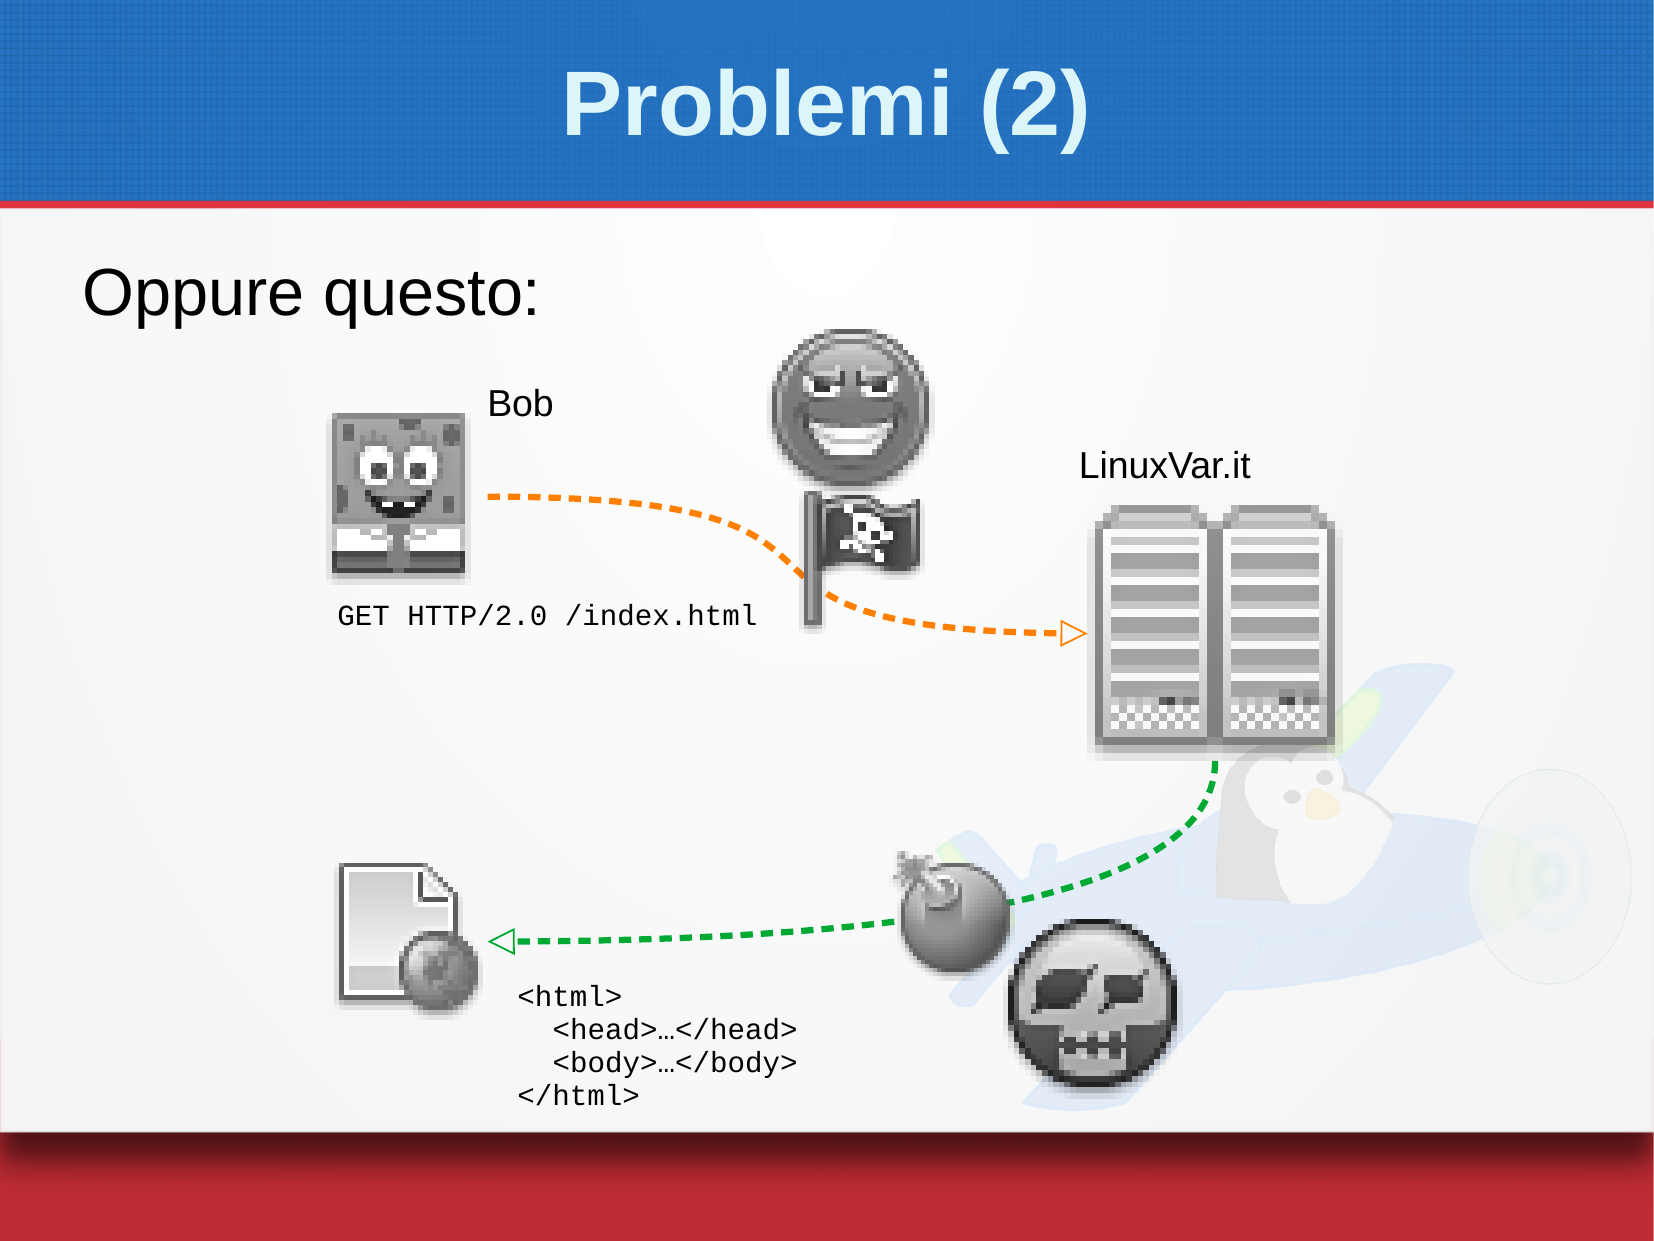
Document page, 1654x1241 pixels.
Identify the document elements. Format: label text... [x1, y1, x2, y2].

text_box GET HTTP/2.0 /index.html [322, 594, 773, 646]
title Problemi (2) [82, 20, 1571, 186]
list Oppure questo: [82, 255, 1571, 331]
text_box LinuxVar.it [1064, 437, 1276, 494]
picture [0, 0, 1654, 1241]
text_box <html> <head>…</head> <body>…</body> </html> [502, 975, 893, 1122]
text_box Bob [472, 375, 578, 432]
